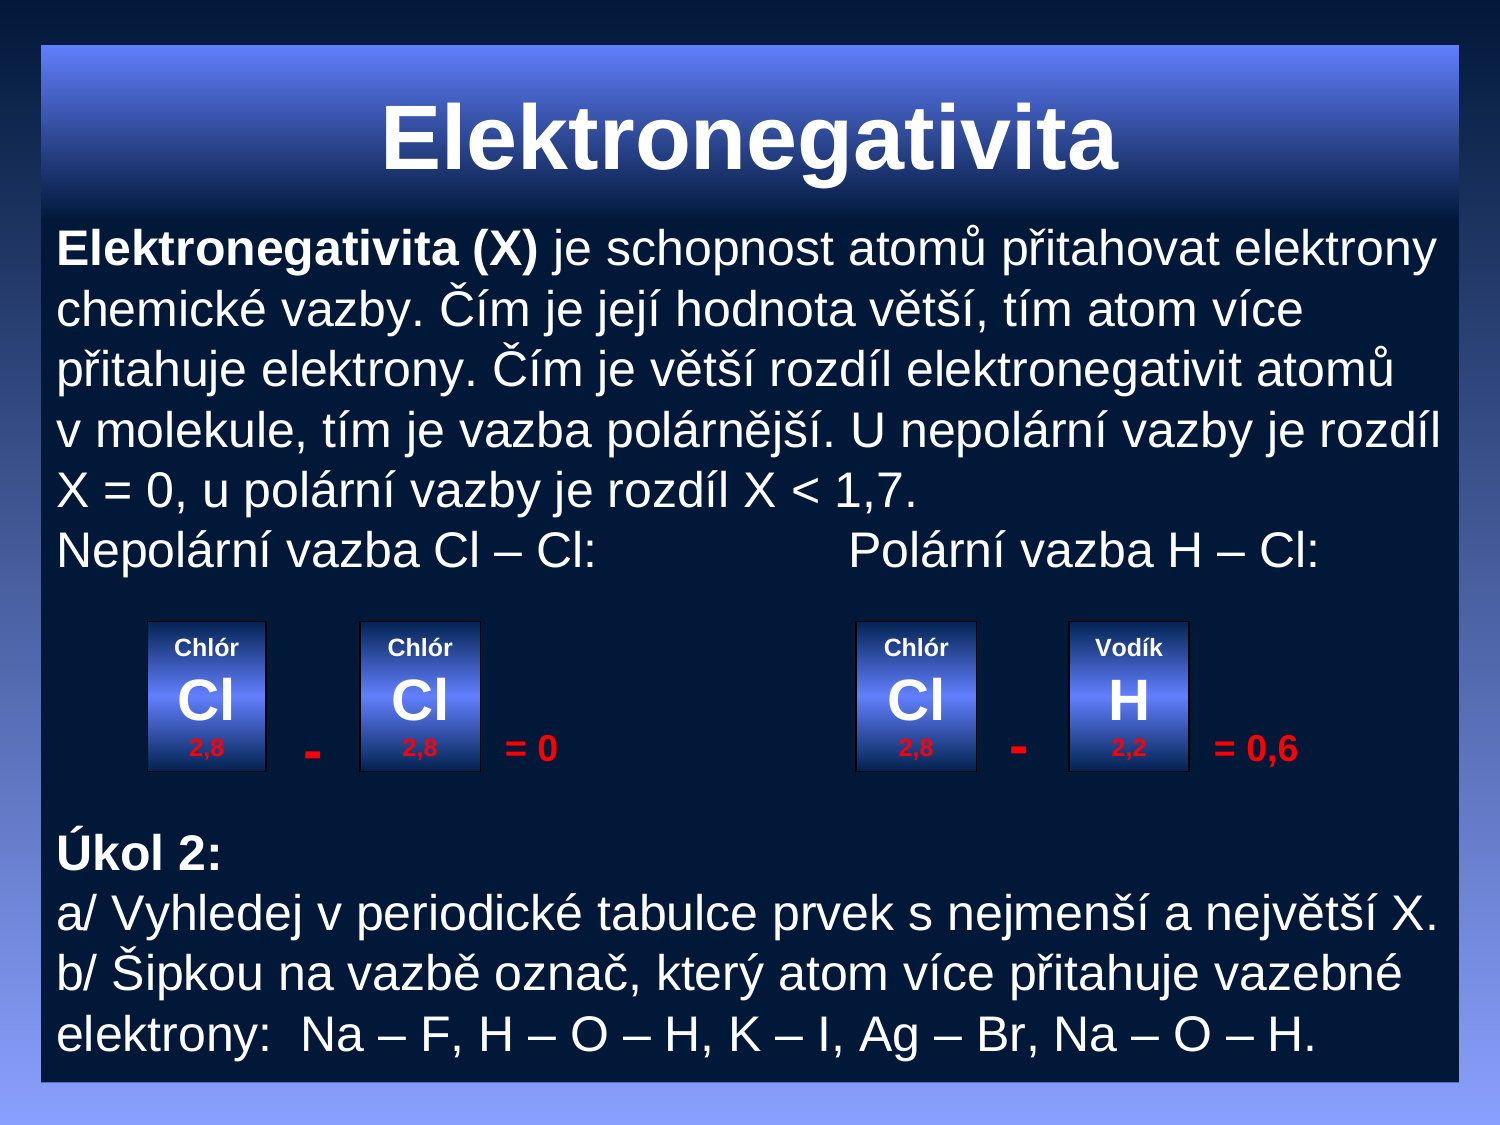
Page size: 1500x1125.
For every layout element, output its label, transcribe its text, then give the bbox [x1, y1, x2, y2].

text_box Chlór Cl 2,8 [856, 621, 977, 772]
text_box Vodík H 2,2 [1068, 621, 1190, 772]
text_box - [995, 698, 1045, 785]
text_box Chlór Cl 2,8 [147, 621, 266, 772]
title Elektronegativita [41, 45, 1459, 219]
list Elektronegativita (X) je schopnost atomů přitahovat elektrony chemické vazby. Čím je její hodnota větší, tím atom více přitahuje elektrony. Čím je větší rozdíl elektronegativit atomů v molekule, tím je vazba polárnější. U nepolární vazby je rozdíl X = 0, u polární vazby je rozdíl X < 1,7. Nepolární vazba Cl – Cl: Polární vazba H – Cl: Úkol 2: a/ Vyhledej v periodické tabulce prvek s nejmenší a největší X. b/ Šipkou na vazbě označ, který atom více přitahuje vazebné elektrony: Na – F, H – O – H, K – I, Ag – Br, Na – O – H. [41, 219, 1459, 1083]
text_box = 0,6 [1199, 716, 1314, 777]
text_box Chlór Cl 2,8 [360, 621, 481, 772]
text_box - [289, 704, 335, 790]
text_box = 0 [490, 716, 574, 777]
